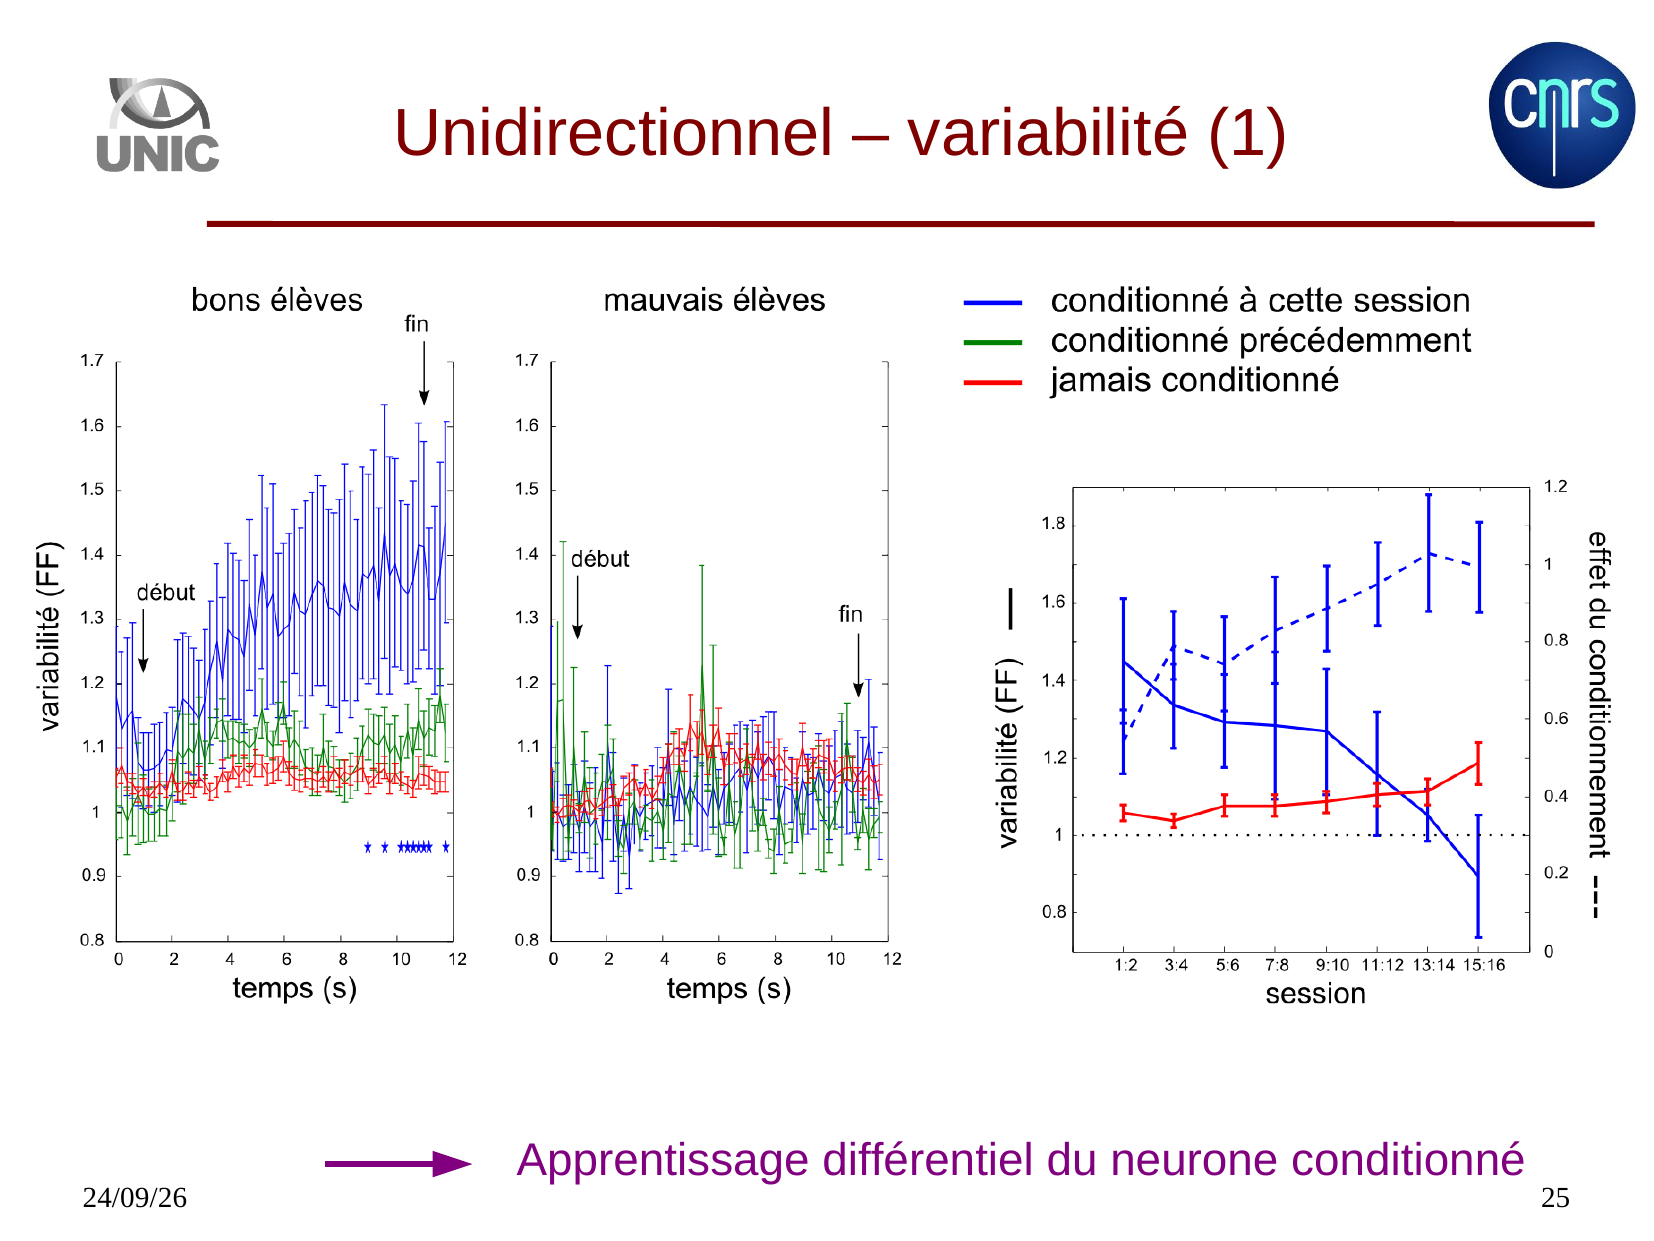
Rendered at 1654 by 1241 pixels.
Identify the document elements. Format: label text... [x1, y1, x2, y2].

text_box Unidirectionnel – variabilité (1) [206, 88, 1477, 207]
picture [36, 286, 1611, 1004]
text_box Apprentissage différentiel du neurone conditionné [501, 1122, 1625, 1192]
picture [89, 65, 226, 187]
picture [1488, 41, 1636, 189]
text_box <numéro> [1185, 1192, 1571, 1215]
text_box 13/02/12 [82, 1180, 468, 1215]
